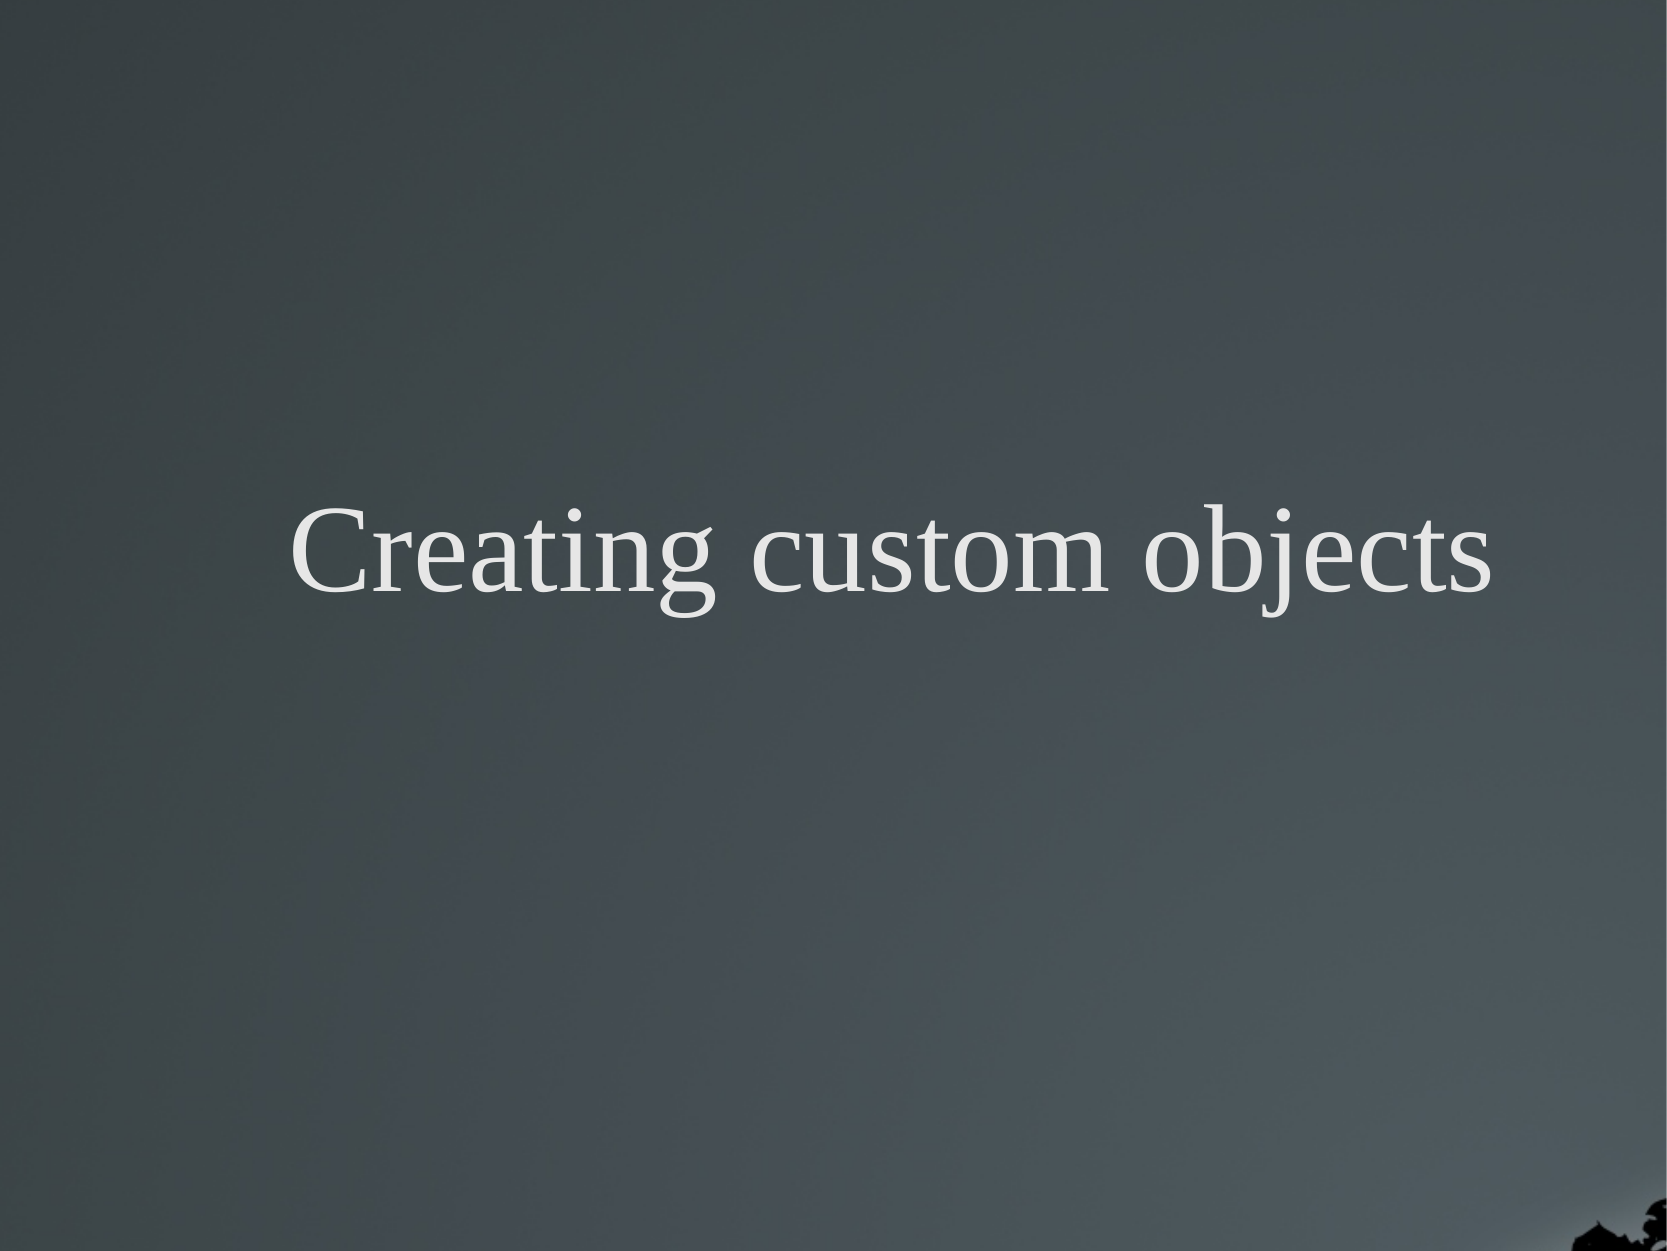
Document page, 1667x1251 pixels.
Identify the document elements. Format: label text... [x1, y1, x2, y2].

text_box Creating custom objects [142, 471, 1607, 745]
picture [0, 0, 1667, 1251]
